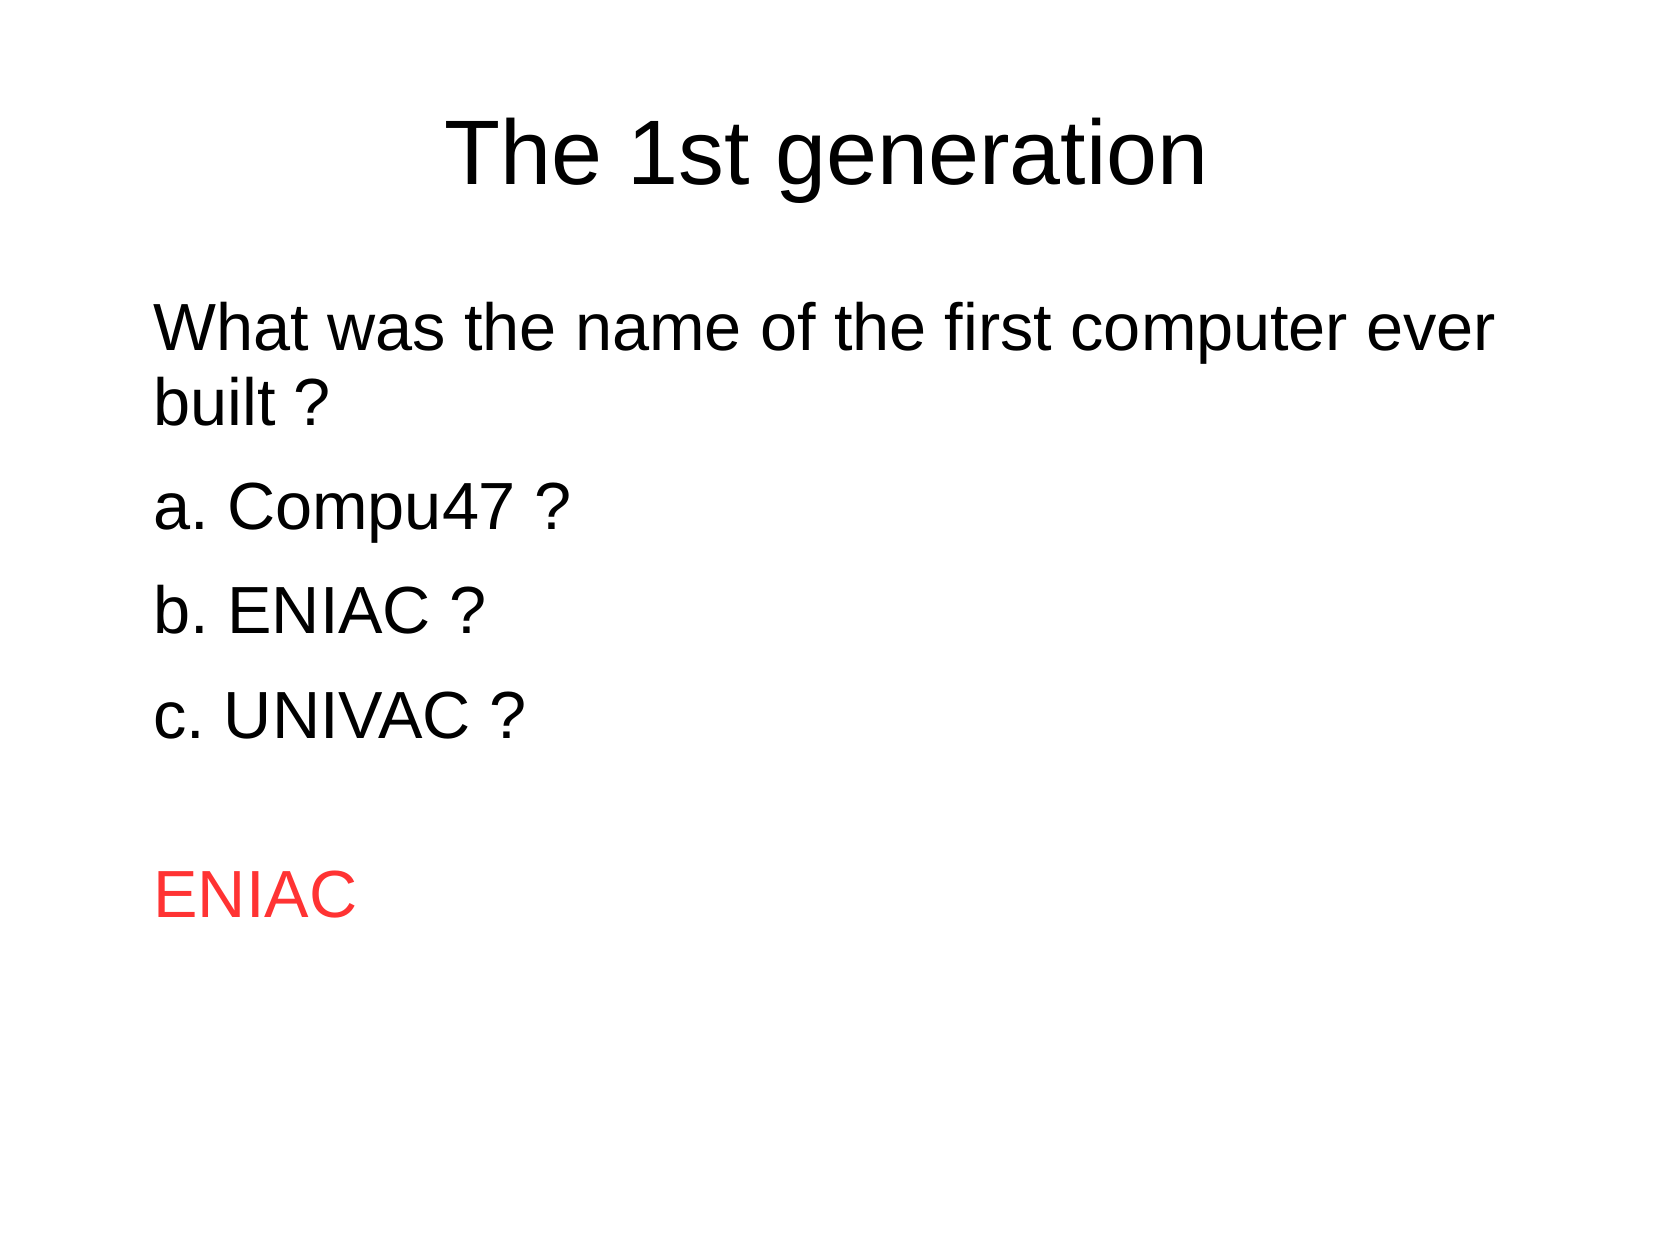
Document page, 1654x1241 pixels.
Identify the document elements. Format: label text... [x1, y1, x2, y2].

title The 1st generation [82, 49, 1571, 257]
list What was the name of the first computer ever built ? a. Compu47 ? b. ENIAC ? c. UNIVAC ? ENIAC [82, 290, 1571, 1010]
